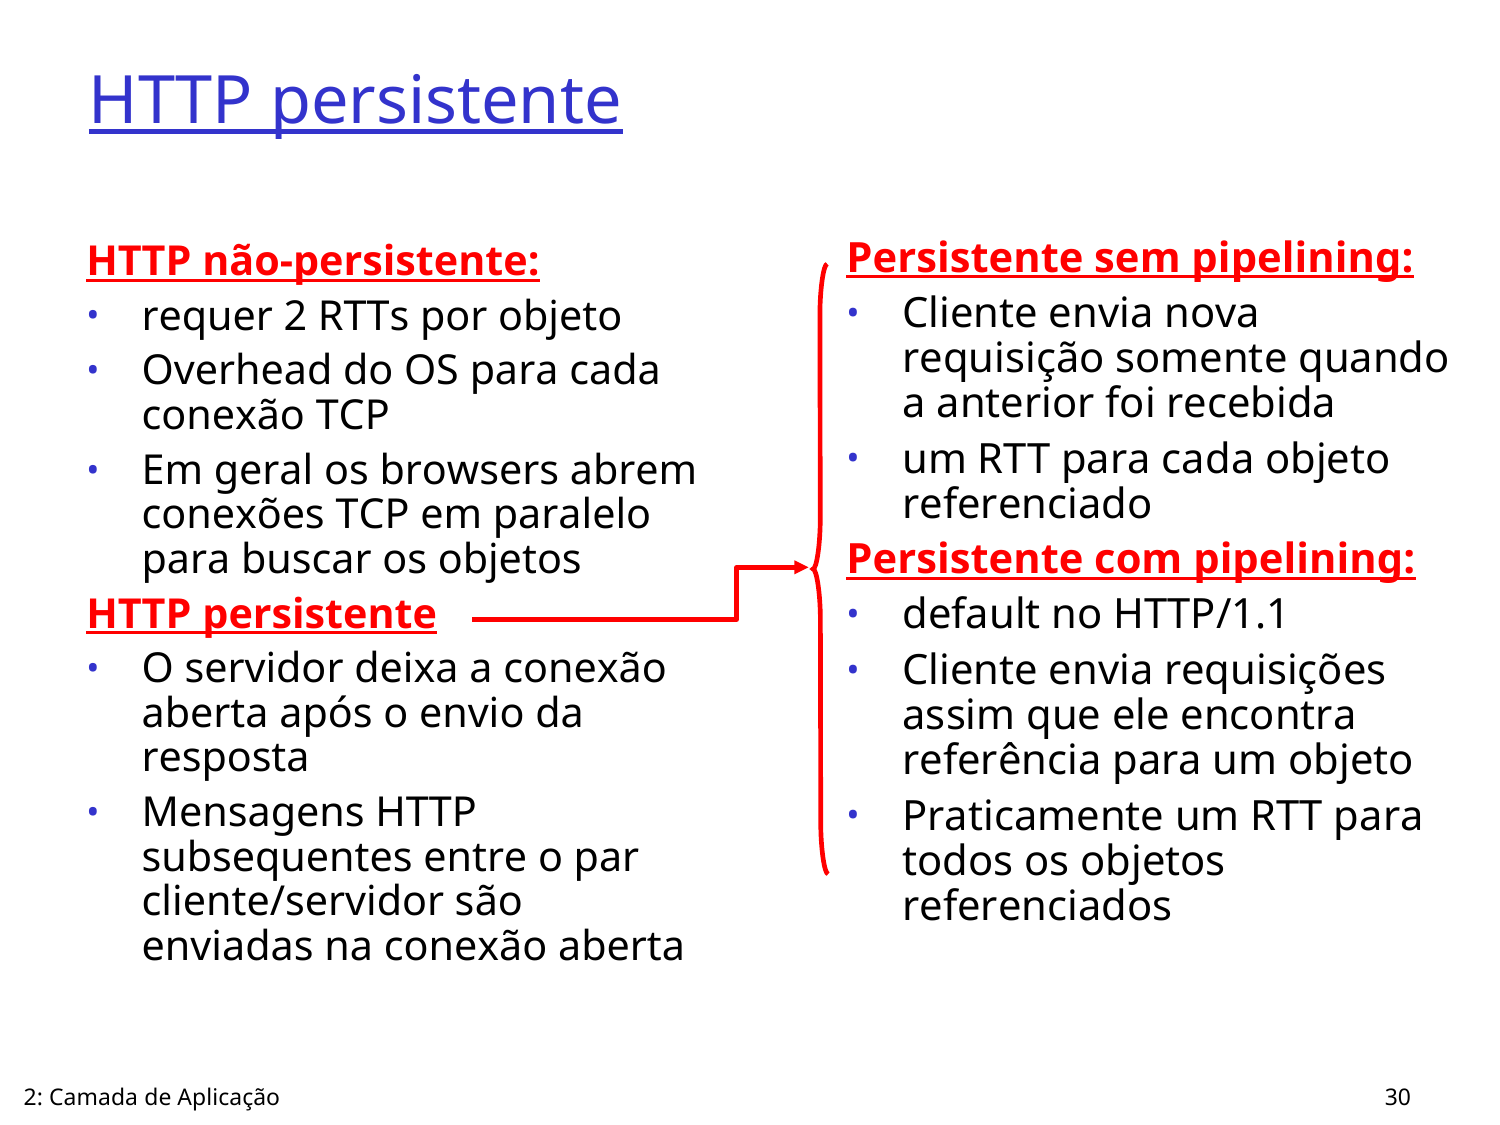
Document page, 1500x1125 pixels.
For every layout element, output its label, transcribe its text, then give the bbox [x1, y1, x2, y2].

list HTTP não-persistente: requer 2 RTTs por objeto Overhead do OS para cada conexão TCP Em geral os browsers abrem conexões TCP em paralelo para buscar os objetos HTTP persistente O servidor deixa a conexão aberta após o envio da resposta Mensagens HTTP subsequentes entre o par cliente/servidor são enviadas na conexão aberta [71, 232, 717, 995]
title HTTP persistente [74, 28, 1350, 166]
list Persistente sem pipelining: Cliente envia nova requisição somente quando a anterior foi recebida um RTT para cada objeto referenciado Persistente com pipelining: default no HTTP/1.1 Cliente envia requisições assim que ele encontra referência para um objeto Praticamente um RTT para todos os objetos referenciados [831, 228, 1473, 991]
